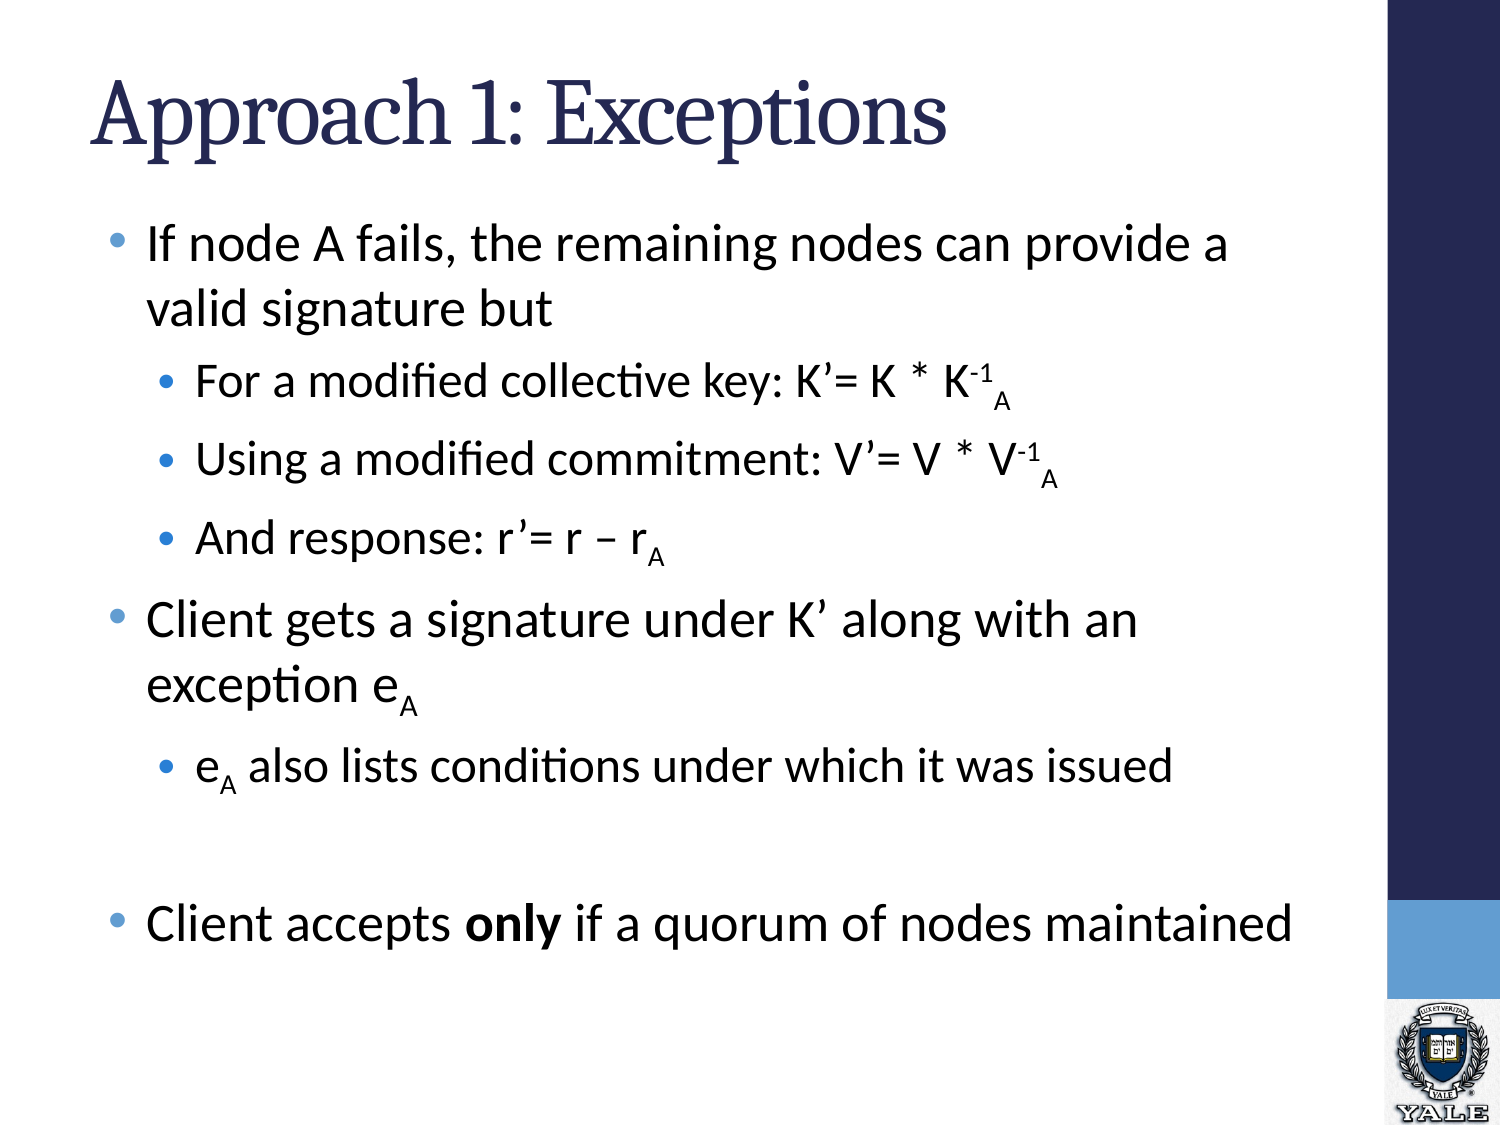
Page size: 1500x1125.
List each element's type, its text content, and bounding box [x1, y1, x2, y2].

title Approach 1: Exceptions [75, 12, 1325, 200]
picture [1384, 999, 1500, 1125]
list If node A fails, the remaining nodes can provide a valid signature but For a modified collective key: K’= K * K-1A Using a modified commitment: V’= V * V-1A And response: r’= r – rA Client gets a signature under K’ along with an exception eA eA also lists conditions under which it was issued Client accepts only if a quorum of nodes maintained [75, 200, 1325, 1063]
